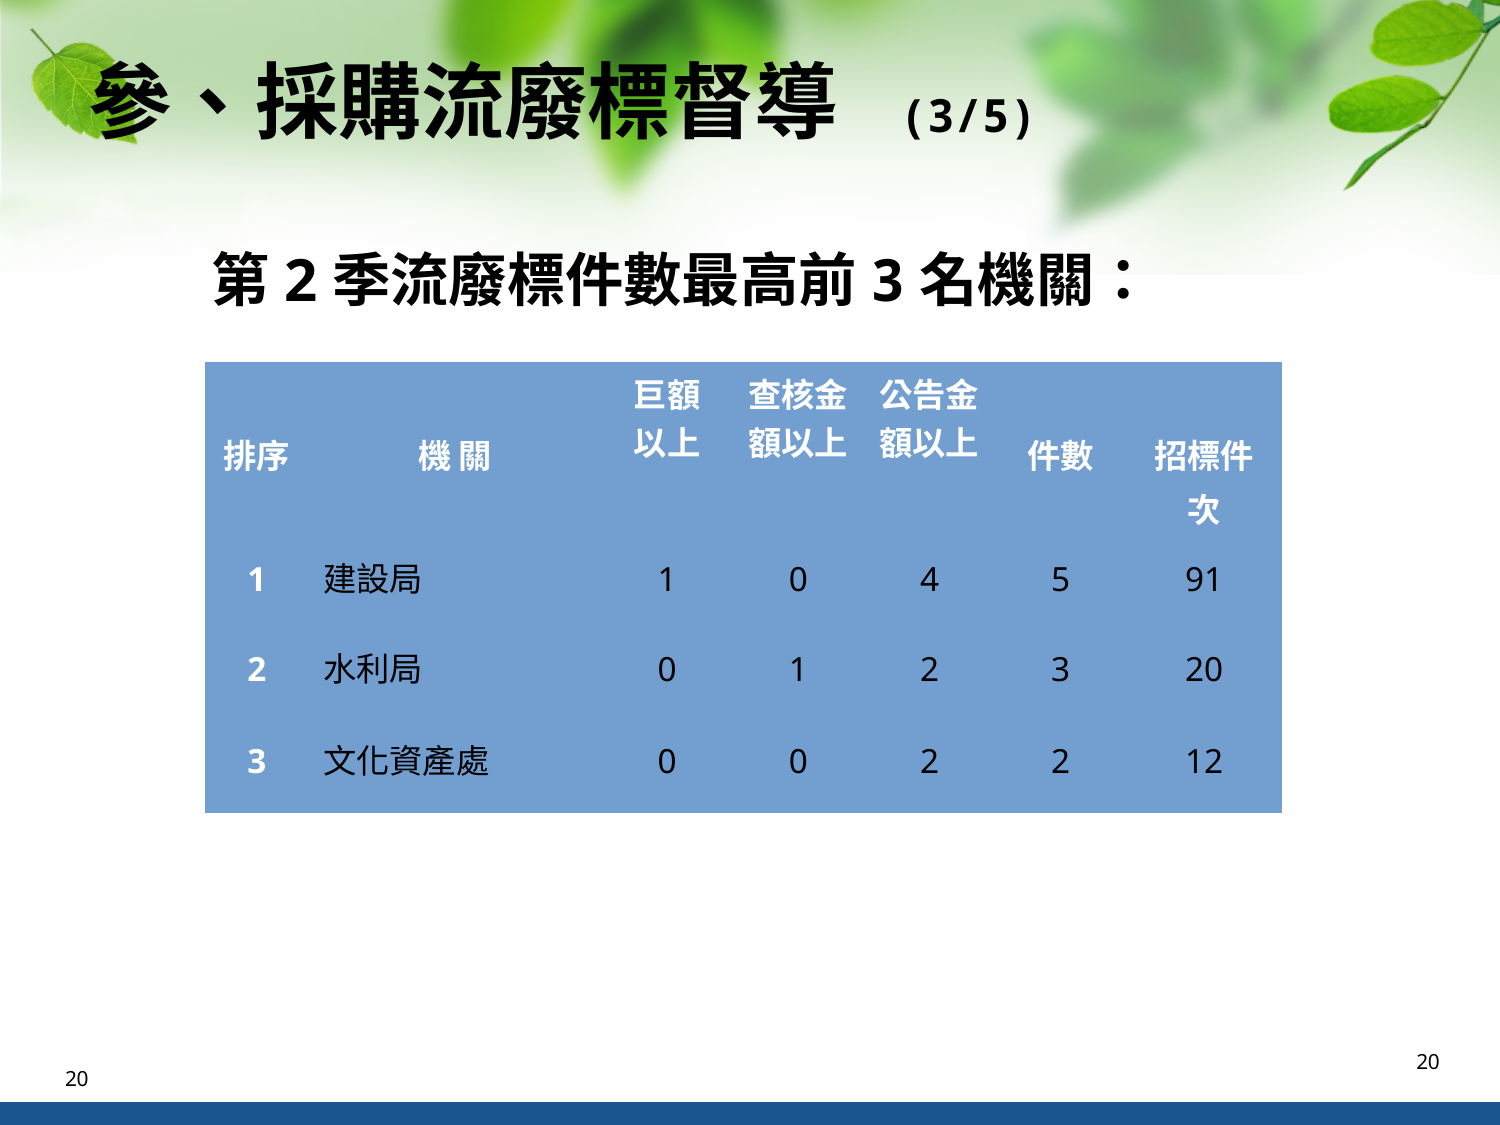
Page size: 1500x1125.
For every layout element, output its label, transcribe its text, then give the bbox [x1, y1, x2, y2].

table_cell 0 [602, 721, 733, 813]
table_cell 2 [864, 629, 995, 721]
table_header 機 關 [309, 362, 602, 539]
table_header 公告金額以上 [864, 362, 995, 539]
text_box [1401, 1041, 1489, 1082]
table_header 件數 [995, 362, 1126, 539]
table_header 查核金額以上 [733, 362, 864, 539]
table_cell 1 [602, 539, 733, 629]
table_cell 20 [1126, 629, 1282, 721]
table_cell 2 [864, 721, 995, 813]
table_cell 0 [733, 721, 864, 813]
table_cell 5 [995, 539, 1126, 629]
table_header 招標件次 [1126, 362, 1282, 539]
table_cell 0 [733, 539, 864, 629]
table_header 排序 [205, 362, 309, 539]
table_cell 水利局 [309, 629, 602, 721]
table_cell 3 [205, 721, 309, 813]
table_cell 1 [205, 539, 309, 629]
table_cell 2 [995, 721, 1126, 813]
table_cell 4 [864, 539, 995, 629]
table_cell 3 [995, 629, 1126, 721]
table_cell 12 [1126, 721, 1282, 813]
table_cell 1 [733, 629, 864, 721]
text_box [50, 1057, 138, 1098]
table_cell 建設局 [309, 539, 602, 629]
table_header 巨額 以上 [602, 362, 733, 539]
table_cell 2 [205, 629, 309, 721]
text_box 第2季流廢標件數最高前3名機關： [123, 235, 1312, 329]
table_cell 0 [602, 629, 733, 721]
text_box 參、採購流廢標督導 (3/5) [73, 36, 1277, 162]
table_cell 文化資產處 [309, 721, 602, 813]
table_cell 91 [1126, 539, 1282, 629]
